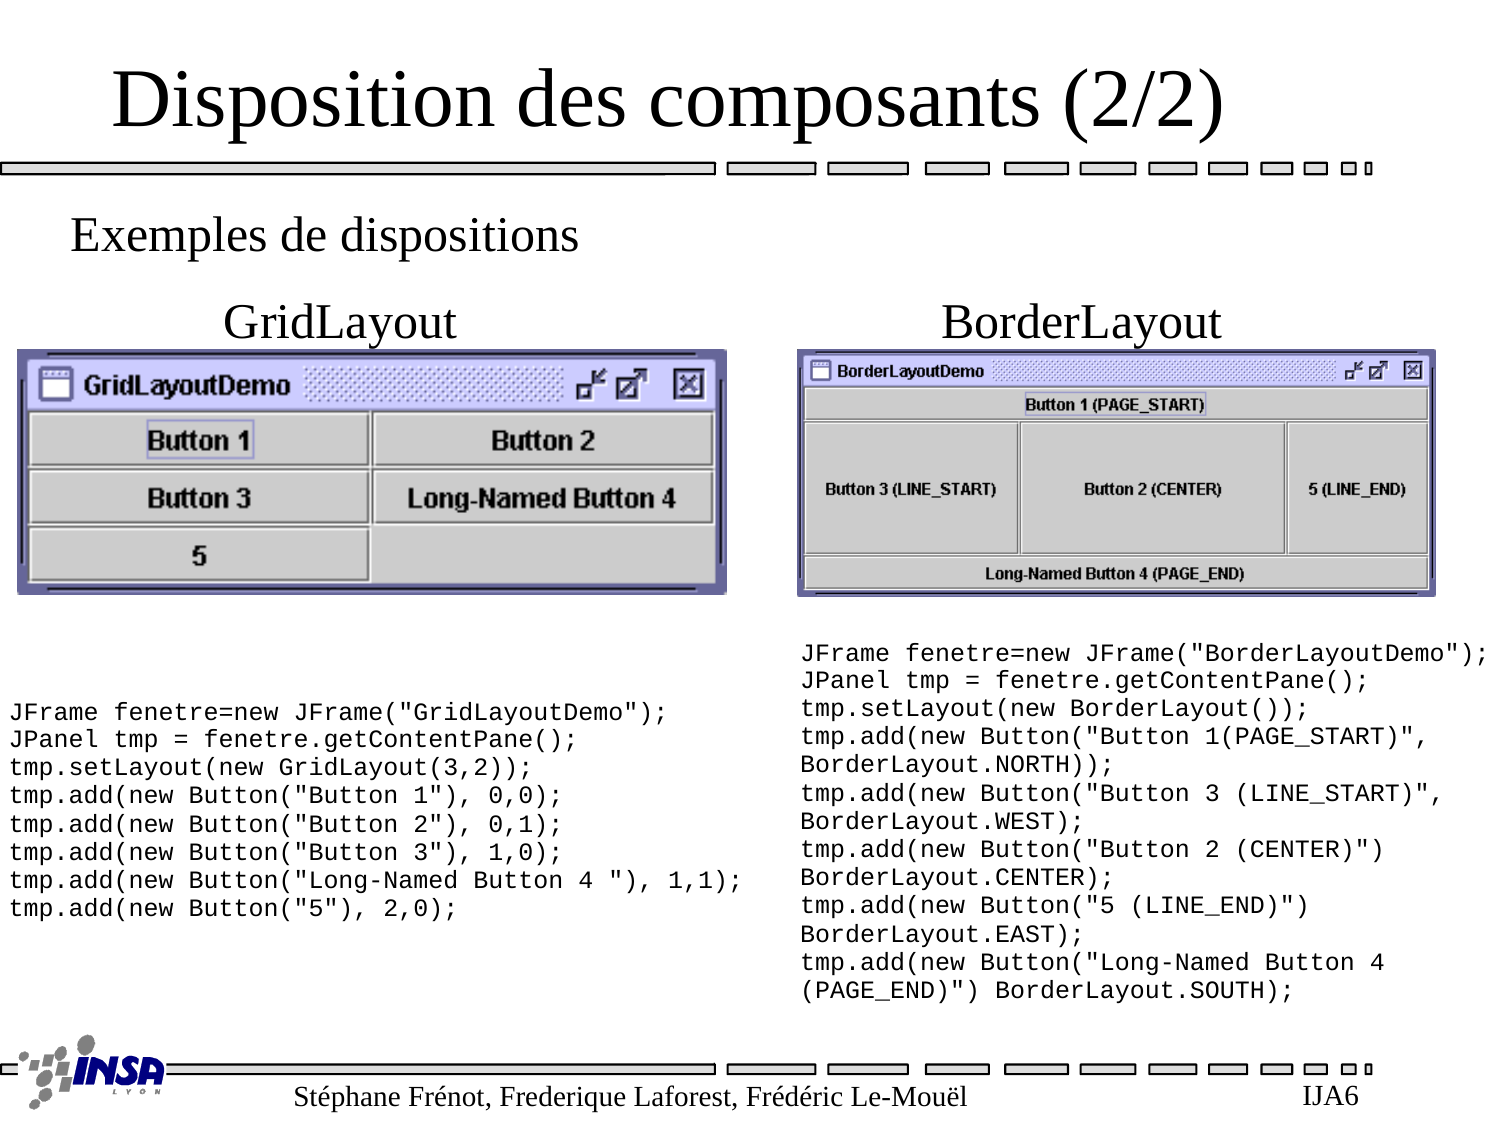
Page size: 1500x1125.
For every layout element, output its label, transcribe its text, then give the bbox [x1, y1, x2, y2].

picture [17, 349, 727, 595]
title Disposition des composants (2/2) [96, 7, 1447, 195]
picture [797, 349, 1436, 597]
text_box GridLayout [209, 289, 473, 349]
text_box Exemples de dispositions [43, 207, 1471, 268]
text_box JFrame fenetre=new JFrame("GridLayoutDemo"); JPanel tmp = fenetre.getContentPane(); tmp.setLayout(new GridLayout(3,2)); tmp.add(new Button("Button 1"), 0,0); tmp.add(new Button("Button 2"), 0,1); tmp.add(new Button("Button 3"), 1,0); tmp.add(new Button("Long-Named Button 4 "), 1,1); tmp.add(new Button("5"), 2,0); [0, 692, 774, 933]
text_box JFrame fenetre=new JFrame("BorderLayoutDemo"); JPanel tmp = fenetre.getContentPane(); tmp.setLayout(new BorderLayout()); tmp.add(new Button("Button 1(PAGE_START)", BorderLayout.NORTH)); tmp.add(new Button("Button 3 (LINE_START)", BorderLayout.WEST); tmp.add(new Button("Button 2 (CENTER)") BorderLayout.CENTER); tmp.add(new Button("5 (LINE_END)") BorderLayout.EAST); tmp.add(new Button("Long-Named Button 4 (PAGE_END)") BorderLayout.SOUTH); [785, 633, 1500, 1043]
text_box BorderLayout [927, 289, 1238, 349]
